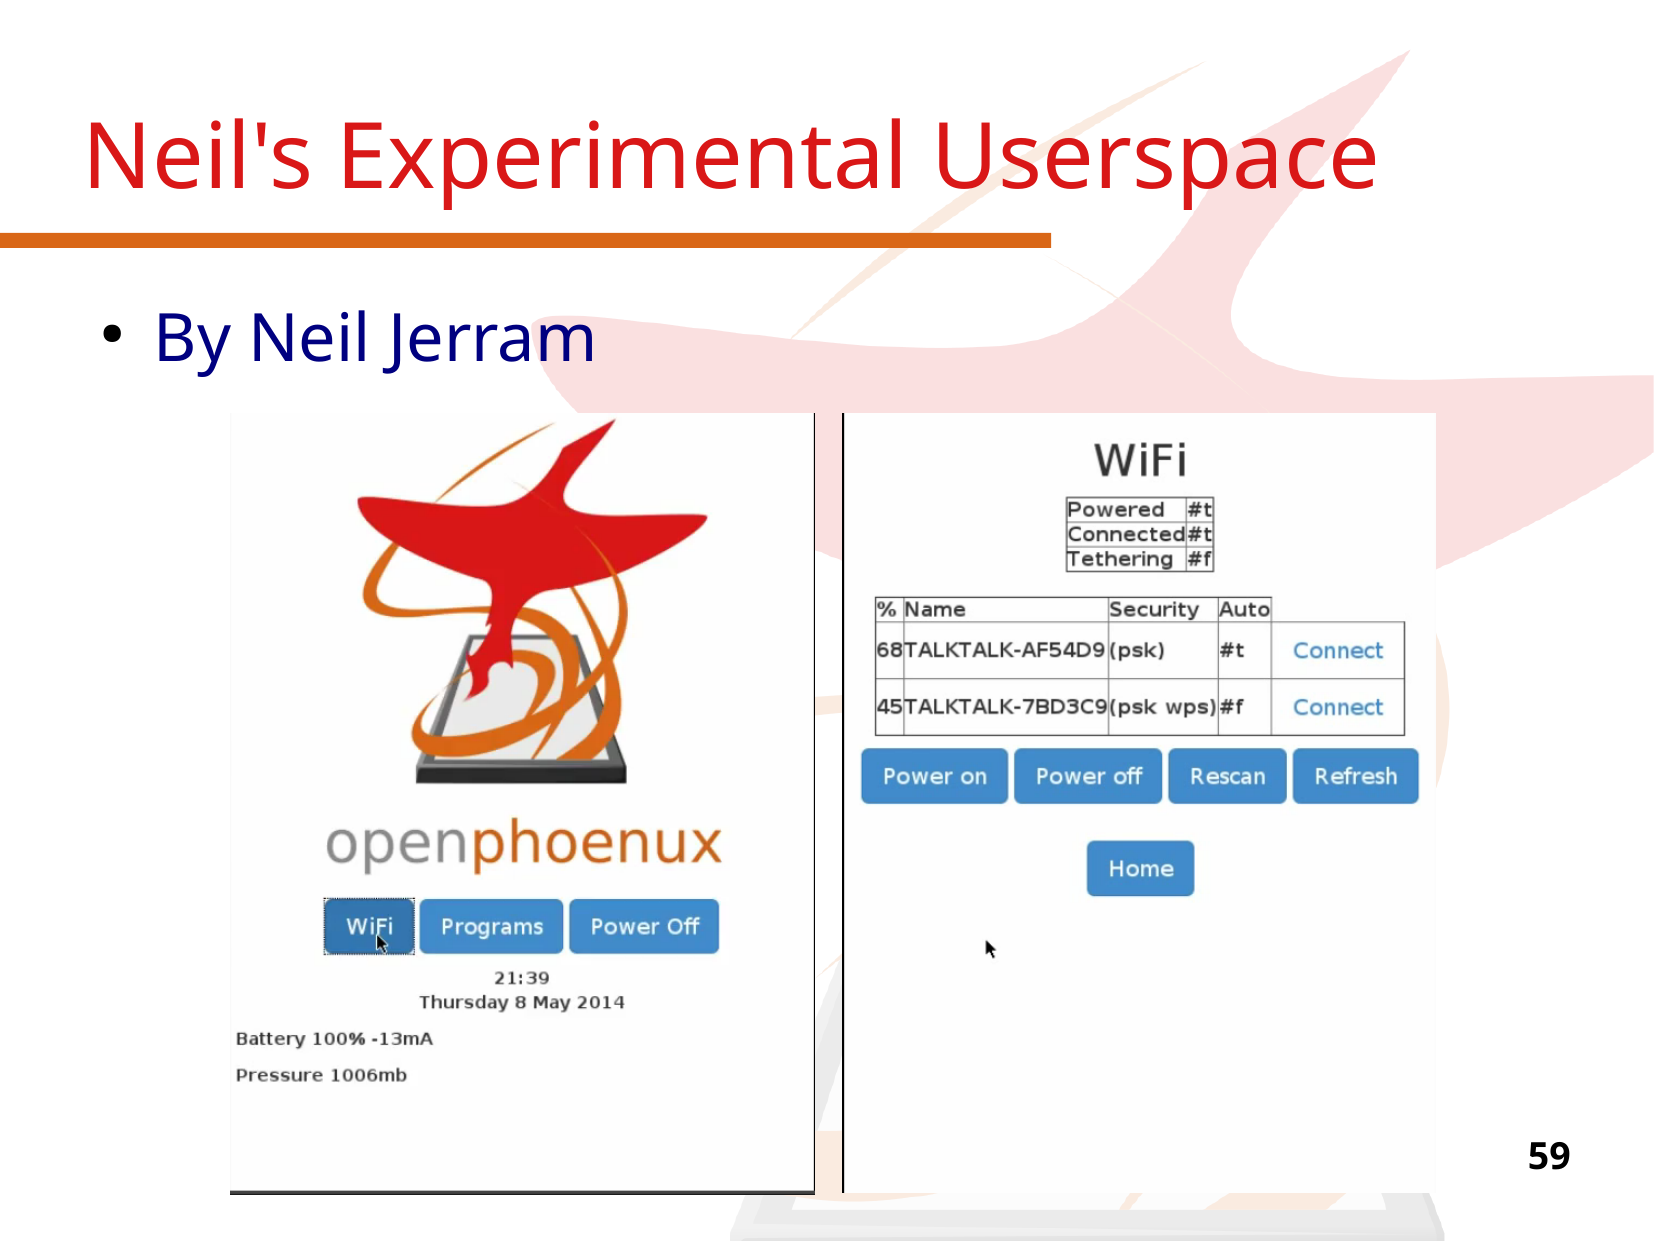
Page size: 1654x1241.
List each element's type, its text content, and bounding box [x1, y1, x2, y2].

title Neil's Experimental Userspace [82, 49, 1571, 257]
picture [230, 49, 1654, 1241]
list By Neil Jerram [82, 290, 1571, 1075]
